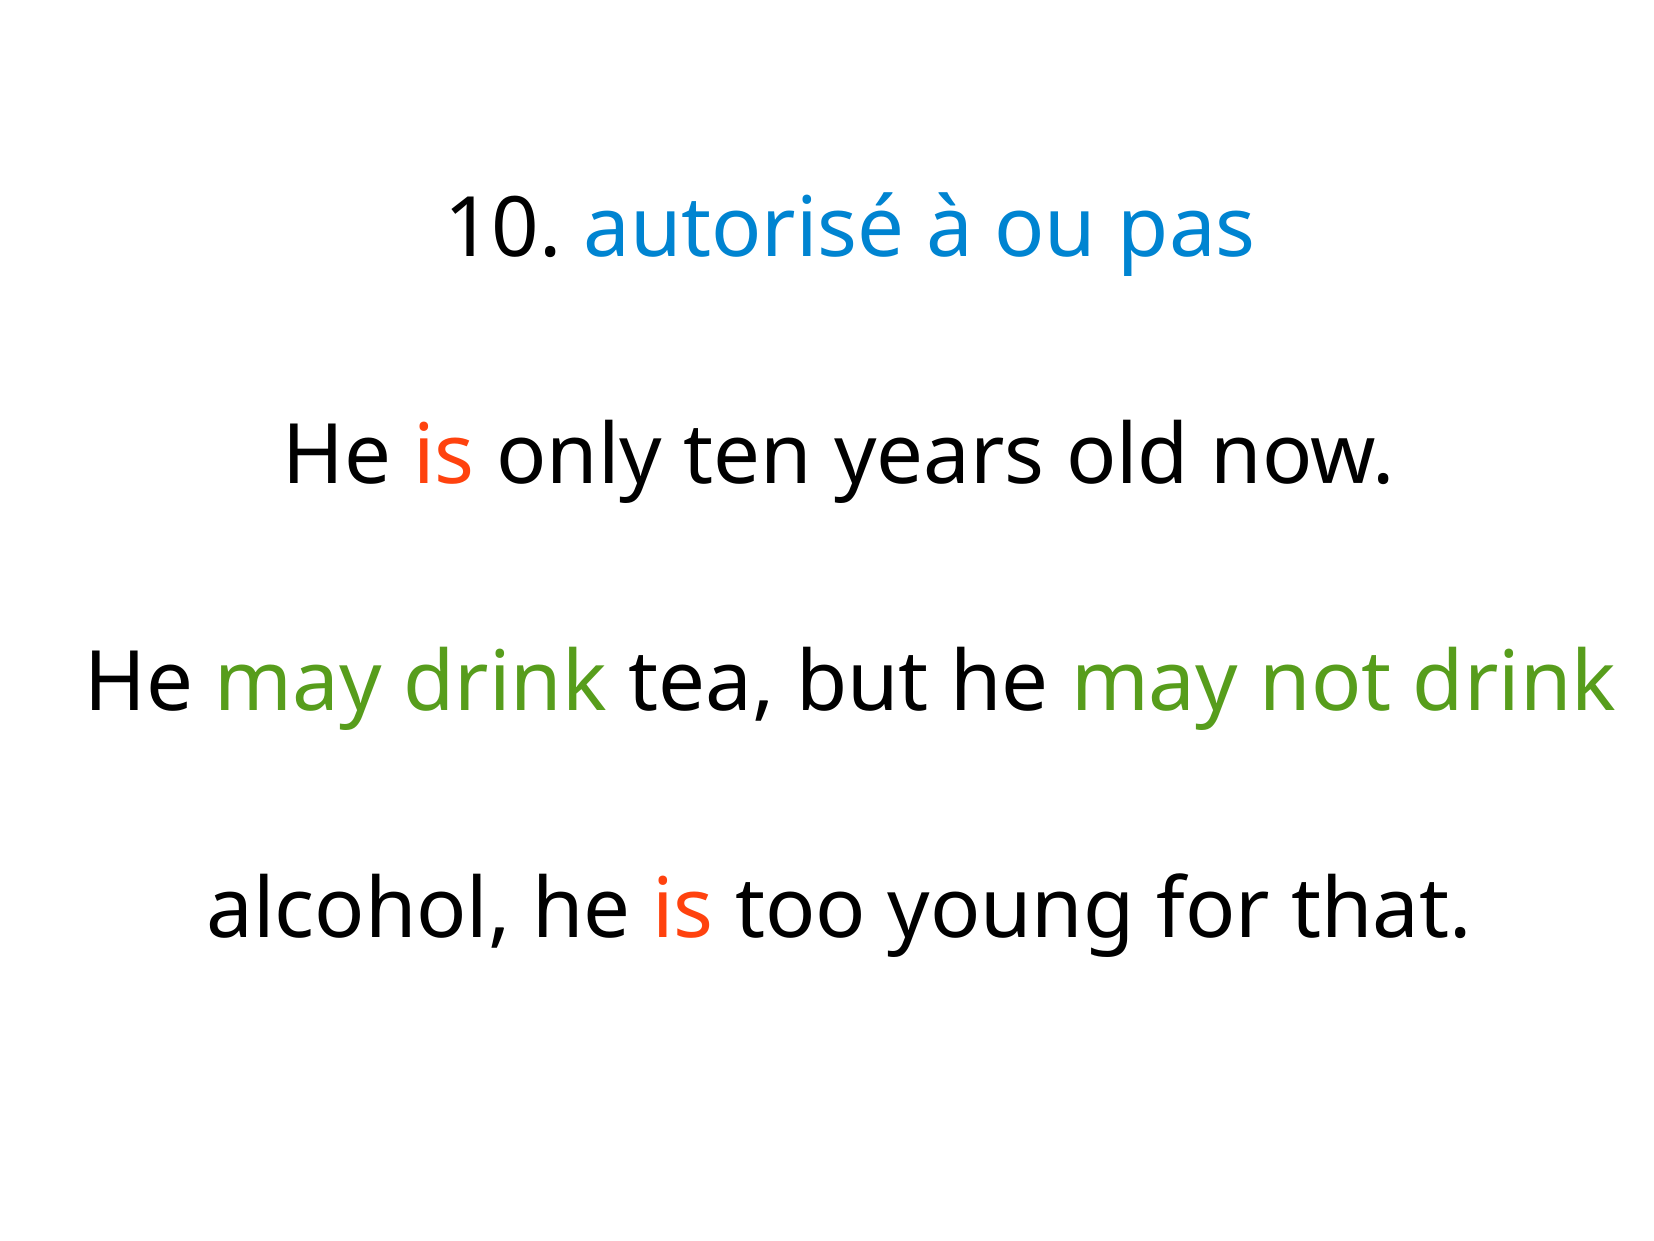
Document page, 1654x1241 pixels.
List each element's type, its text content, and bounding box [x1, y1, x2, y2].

text_box 10. autorisé à ou pas He is only ten years old now. He may drink tea, but he may not drink alcohol, he is too young for that. [59, 35, 1642, 1225]
